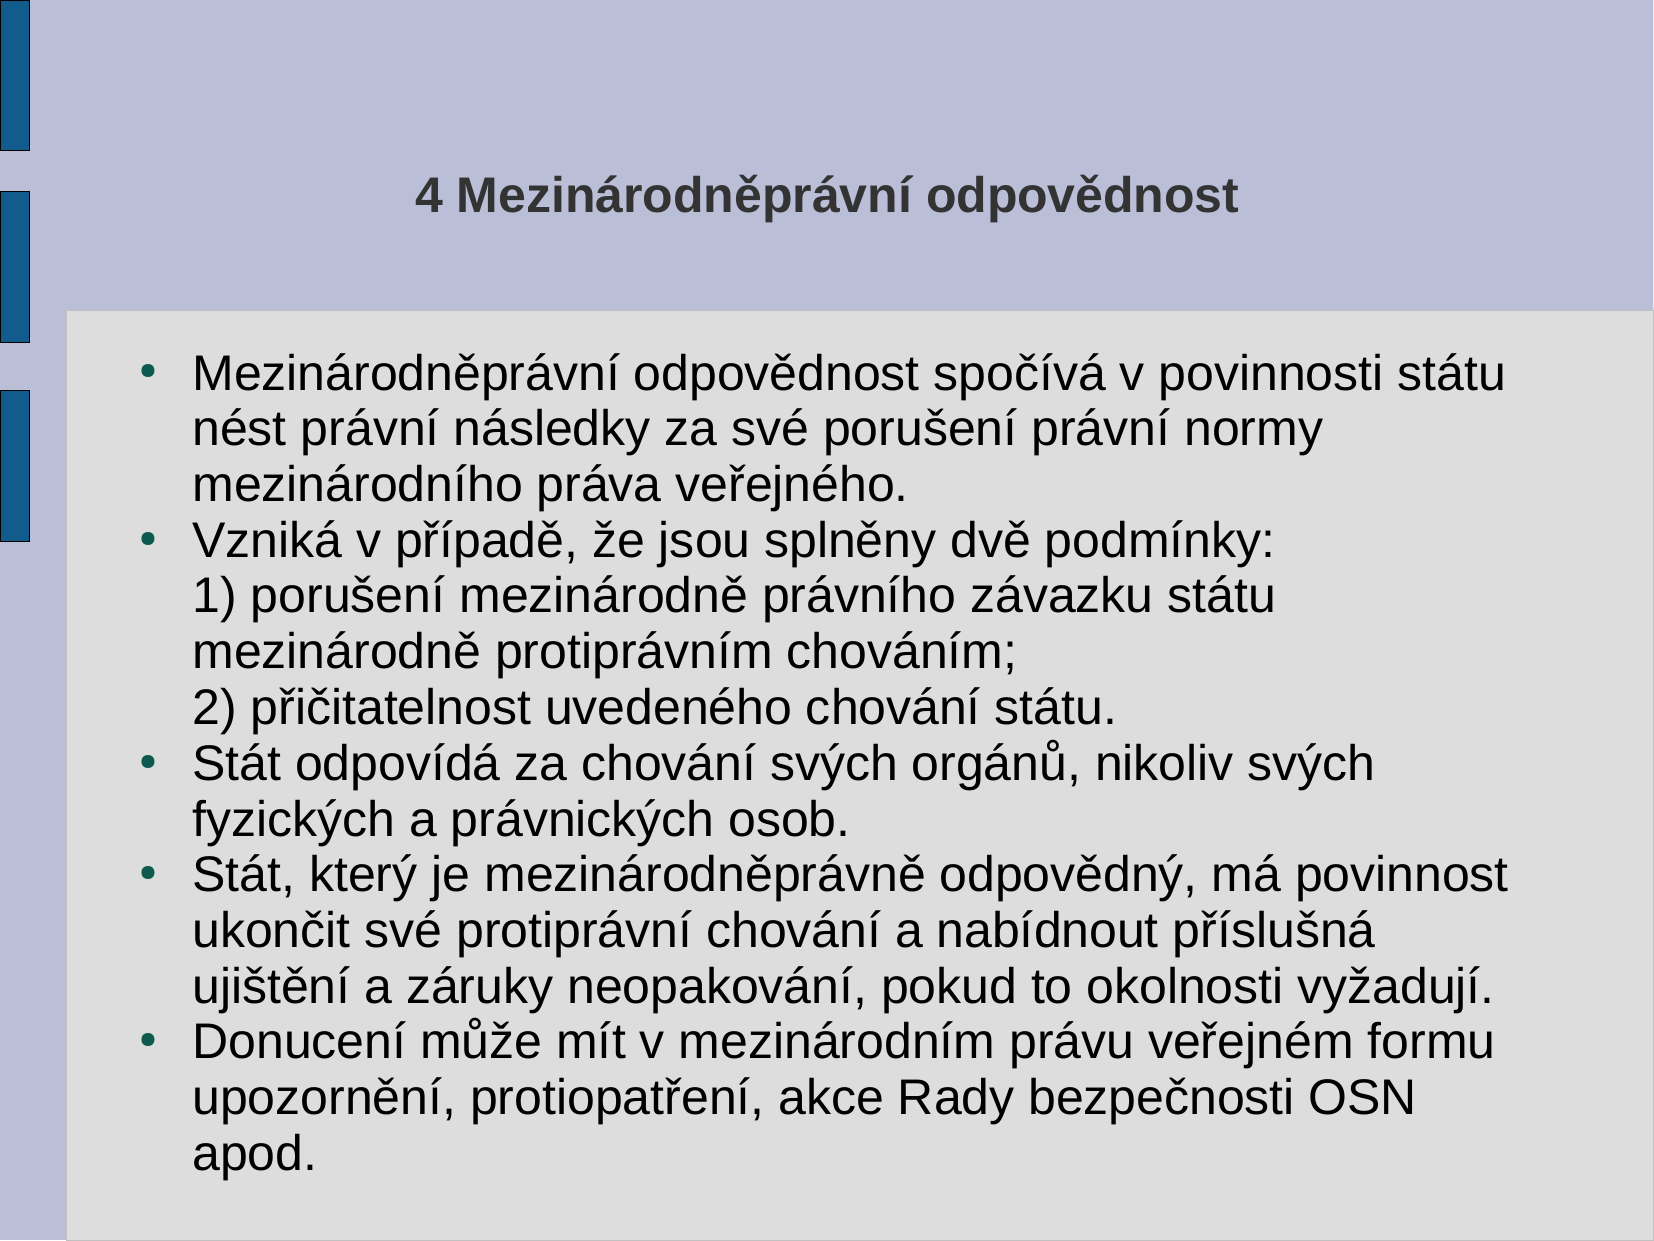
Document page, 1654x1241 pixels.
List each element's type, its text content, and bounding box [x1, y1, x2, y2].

list Mezinárodněprávní odpovědnost spočívá v povinnosti státu nést právní následky za své porušení právní normy mezinárodního práva veřejného. Vzniká v případě, že jsou splněny dvě podmínky: 1) porušení mezinárodně právního závazku státu mezinárodně protiprávním chováním; 2) přičitatelnost uvedeného chování státu. Stát odpovídá za chování svých orgánů, nikoliv svých fyzických a právnických osob. Stát, který je mezinárodněprávně odpovědný, má povinnost ukončit své protiprávní chování a nabídnout příslušná ujištění a záruky neopakování, pokud to okolnosti vyžadují. Donucení může mít v mezinárodním právu veřejném formu upozornění, protiopatření, akce Rady bezpečnosti OSN apod. [121, 344, 1534, 1182]
title 4 Mezinárodněprávní odpovědnost [121, 91, 1534, 299]
